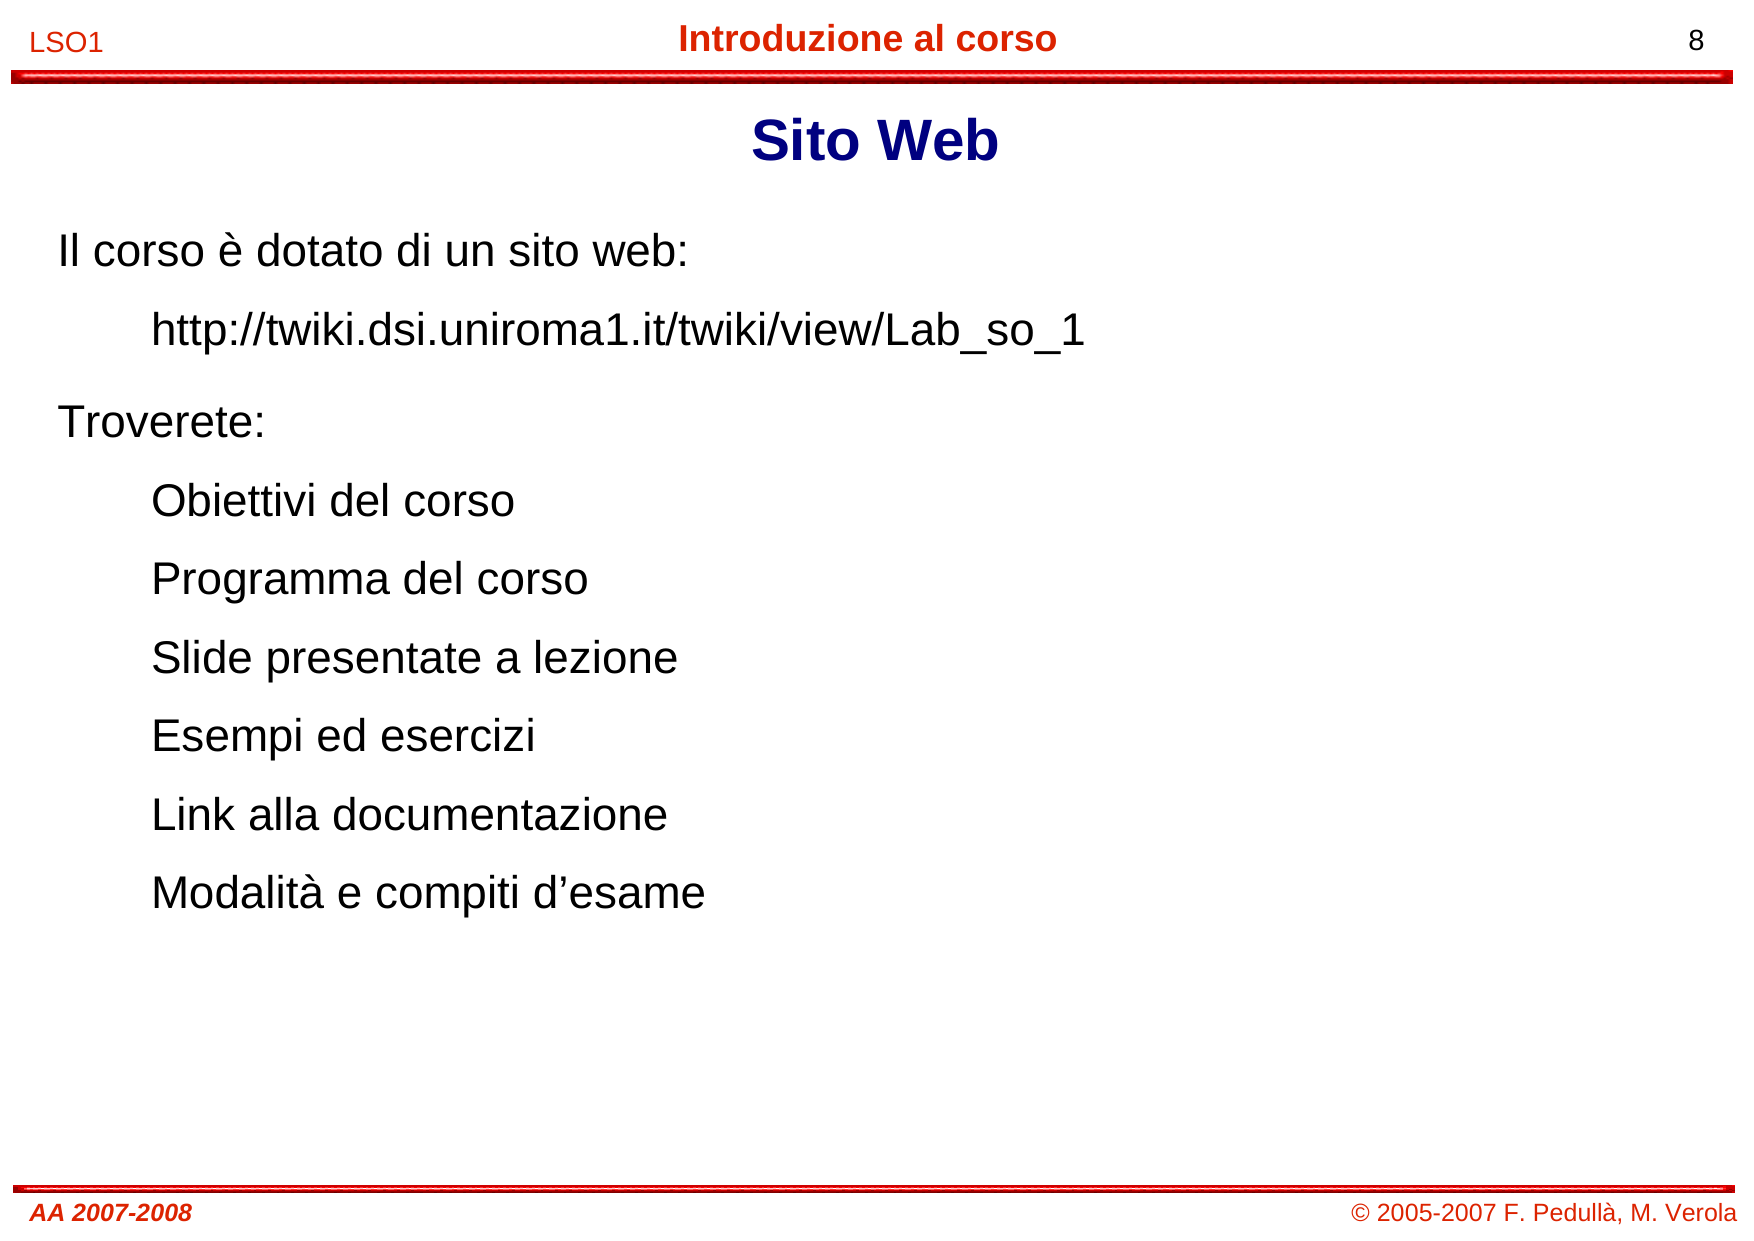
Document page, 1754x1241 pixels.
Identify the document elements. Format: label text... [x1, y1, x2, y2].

list Il corso è dotato di un sito web: http://twiki.dsi.uniroma1.it/twiki/view/Lab_so_1 Troverete: Obiettivi del corso Programma del corso Slide presentate a lezione Esempi ed esercizi Link alla documentazione Modalità e compiti d’esame [57, 221, 1695, 971]
picture [13, 1185, 1735, 1193]
picture [11, 70, 1733, 84]
text_box Sito Web [404, 104, 1348, 193]
